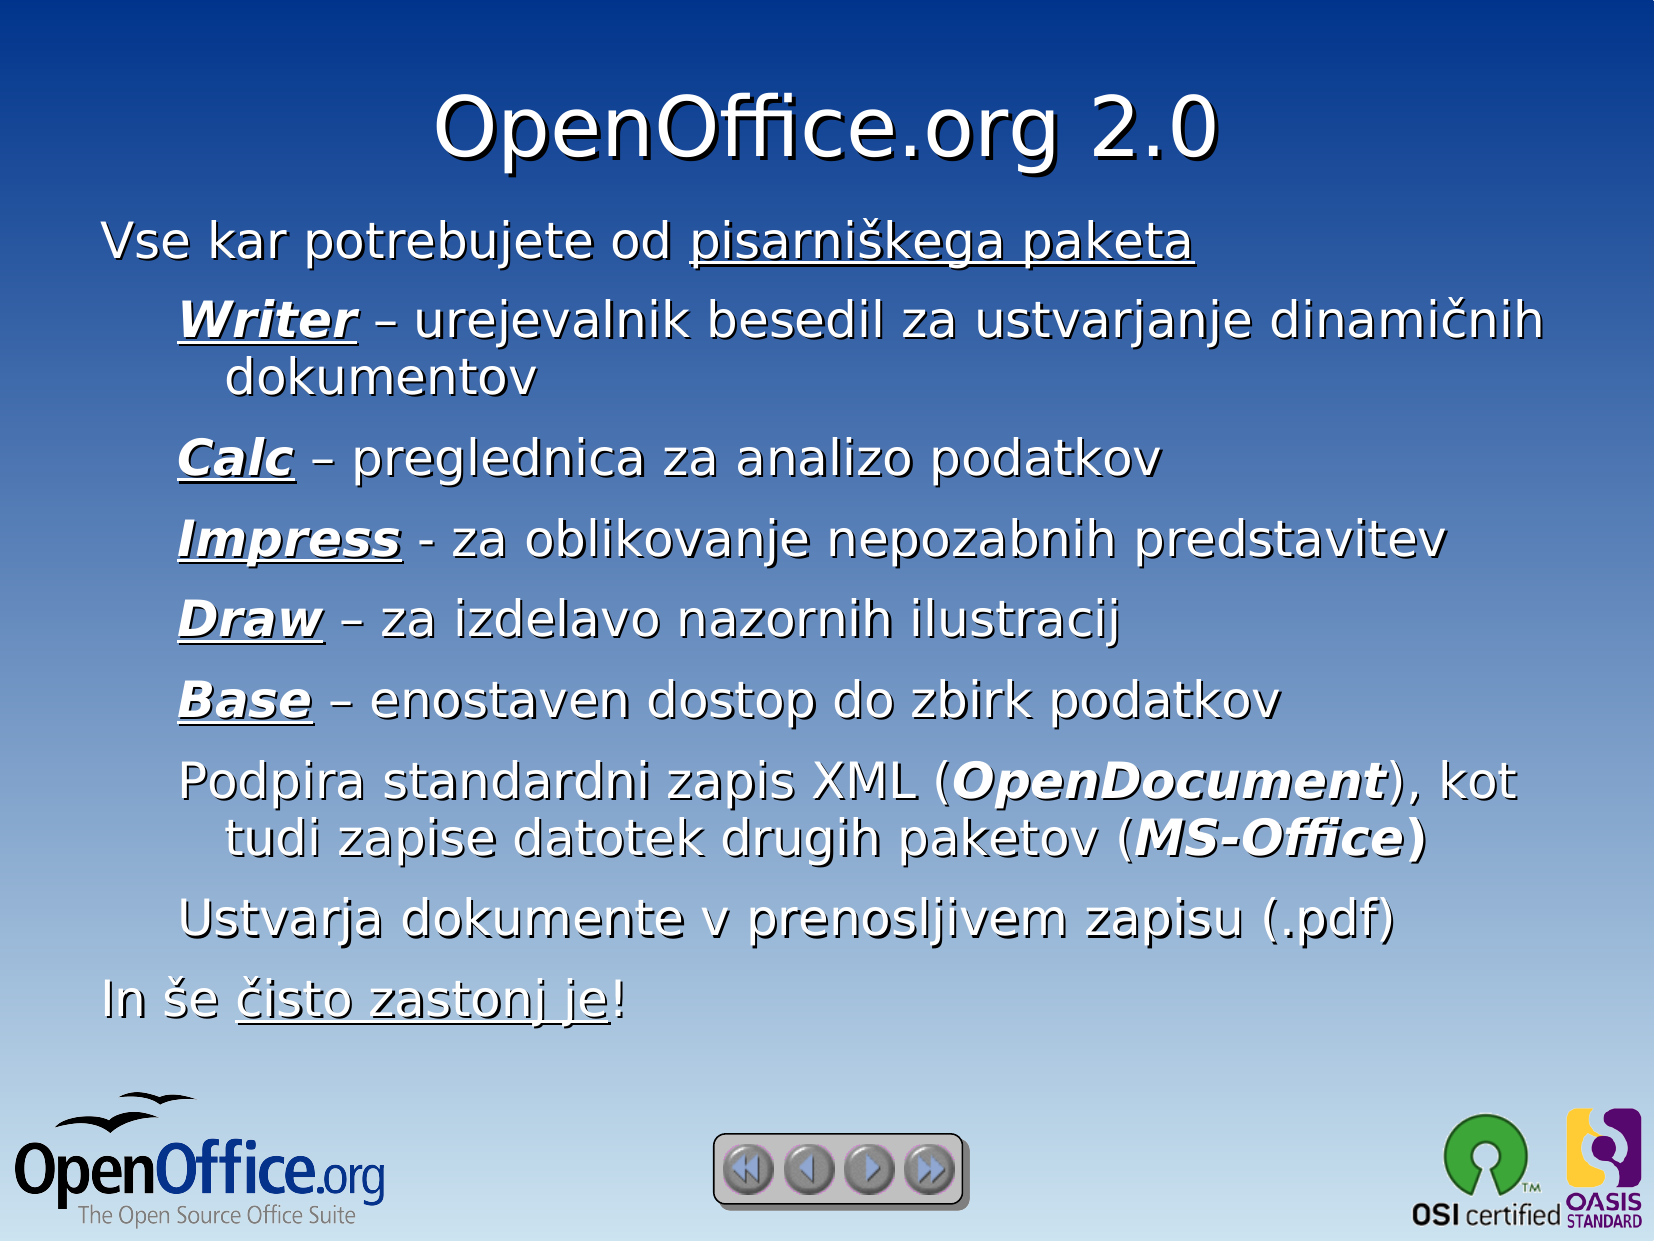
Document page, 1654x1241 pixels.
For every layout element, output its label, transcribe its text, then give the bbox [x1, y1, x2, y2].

picture [904, 1144, 955, 1195]
title OpenOffice.org 2.0 [82, 49, 1571, 208]
list Vse kar potrebujete od pisarniškega paketa Writer – urejevalnik besedil za ustvarjanje dinamičnih dokumentov Calc – preglednica za analizo podatkov Impress - za oblikovanje nepozabnih predstavitev Draw – za izdelavo nazornih ilustracij Base – enostaven dostop do zbirk podatkov Podpira standardni zapis XML (OpenDocument), kot tudi zapise datotek drugih paketov (MS-Office) Ustvarja dokumente v prenosljivem zapisu (.pdf) In še čisto zastonj je! [82, 212, 1571, 1070]
picture [844, 1144, 895, 1195]
picture [784, 1144, 835, 1195]
text_box [713, 1133, 963, 1204]
picture [15, 1092, 384, 1229]
picture [723, 1144, 774, 1195]
picture [1405, 1102, 1654, 1238]
